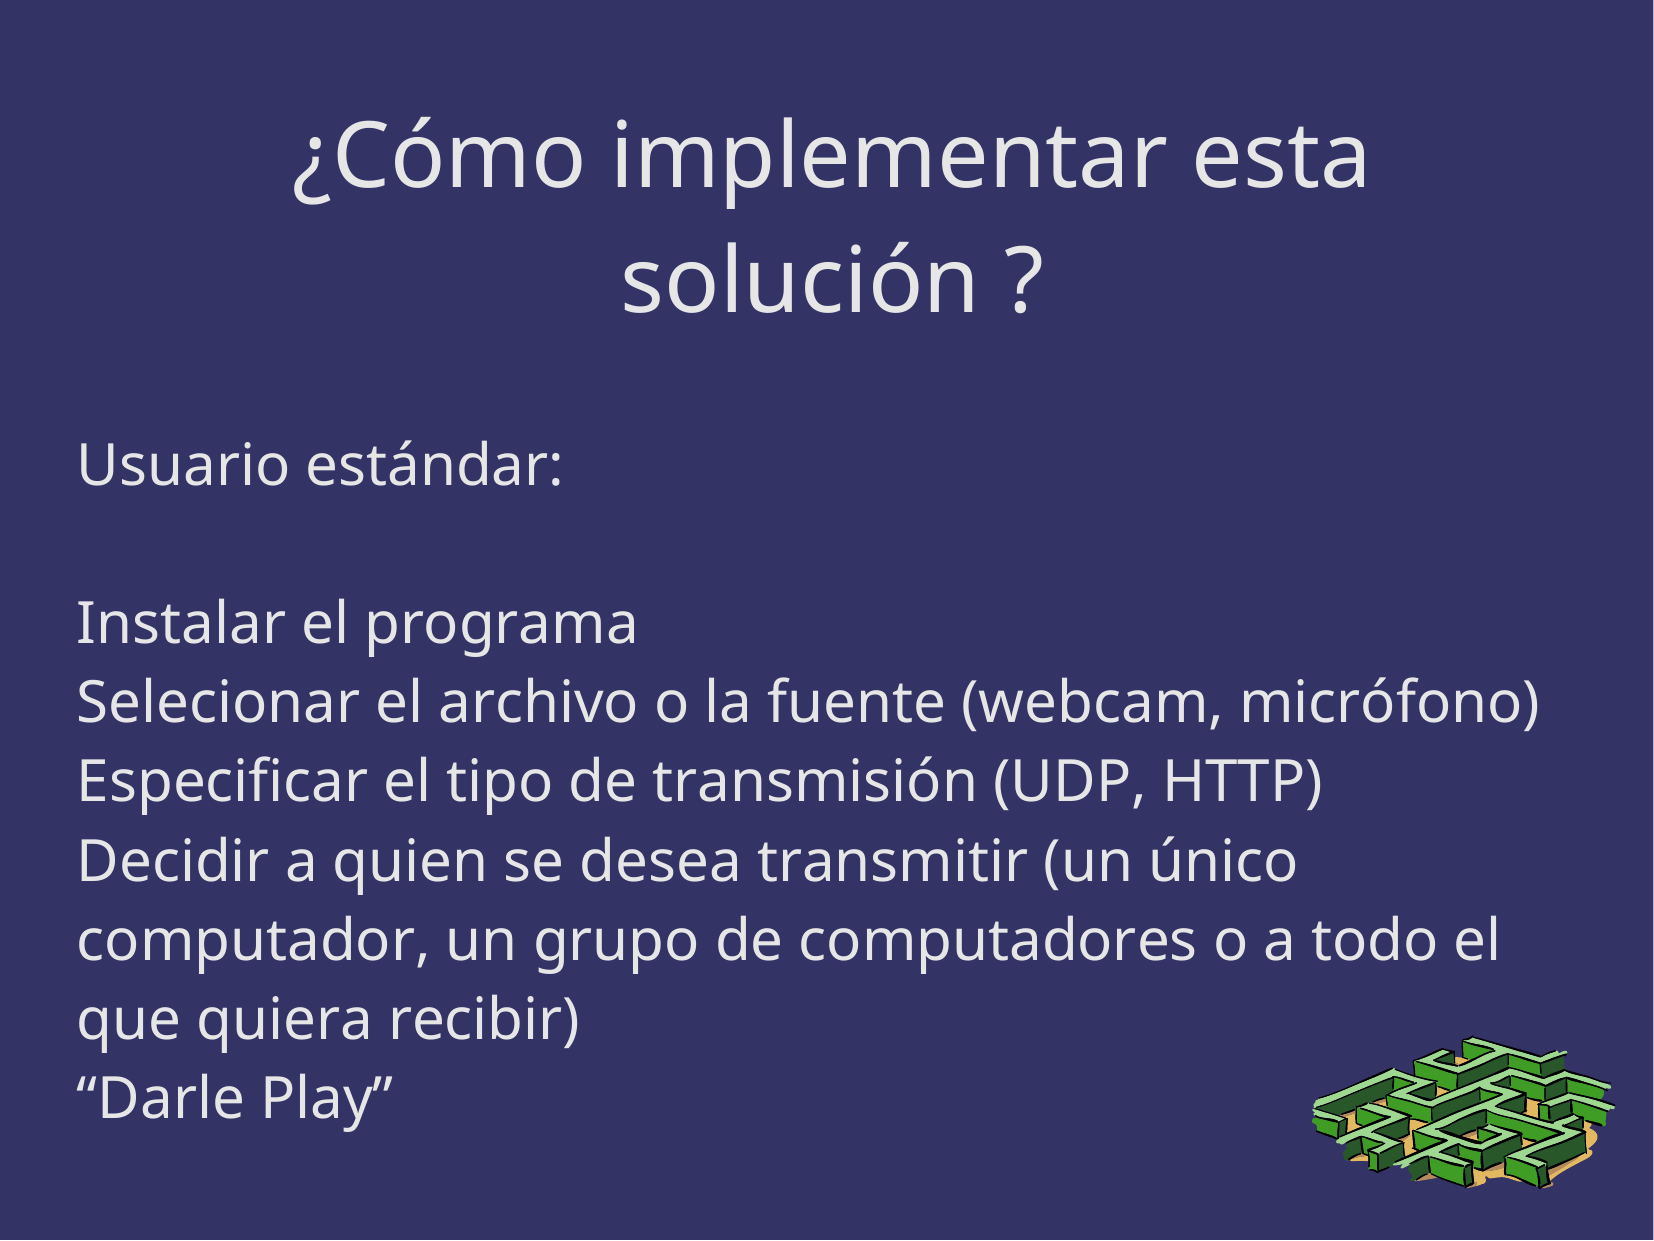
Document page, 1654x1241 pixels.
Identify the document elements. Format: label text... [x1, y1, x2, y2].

title ¿Cómo implementar esta solución ? [88, 107, 1577, 322]
subtitle Usuario estándar: Instalar el programa Selecionar el archivo o la fuente (webcam, micrófono) Especificar el tipo de transmisión (UDP, HTTP) Decidir a quien se desea transmitir (un único computador, un grupo de computadores o a todo el que quiera recibir) “Darle Play” [76, 377, 1565, 1182]
